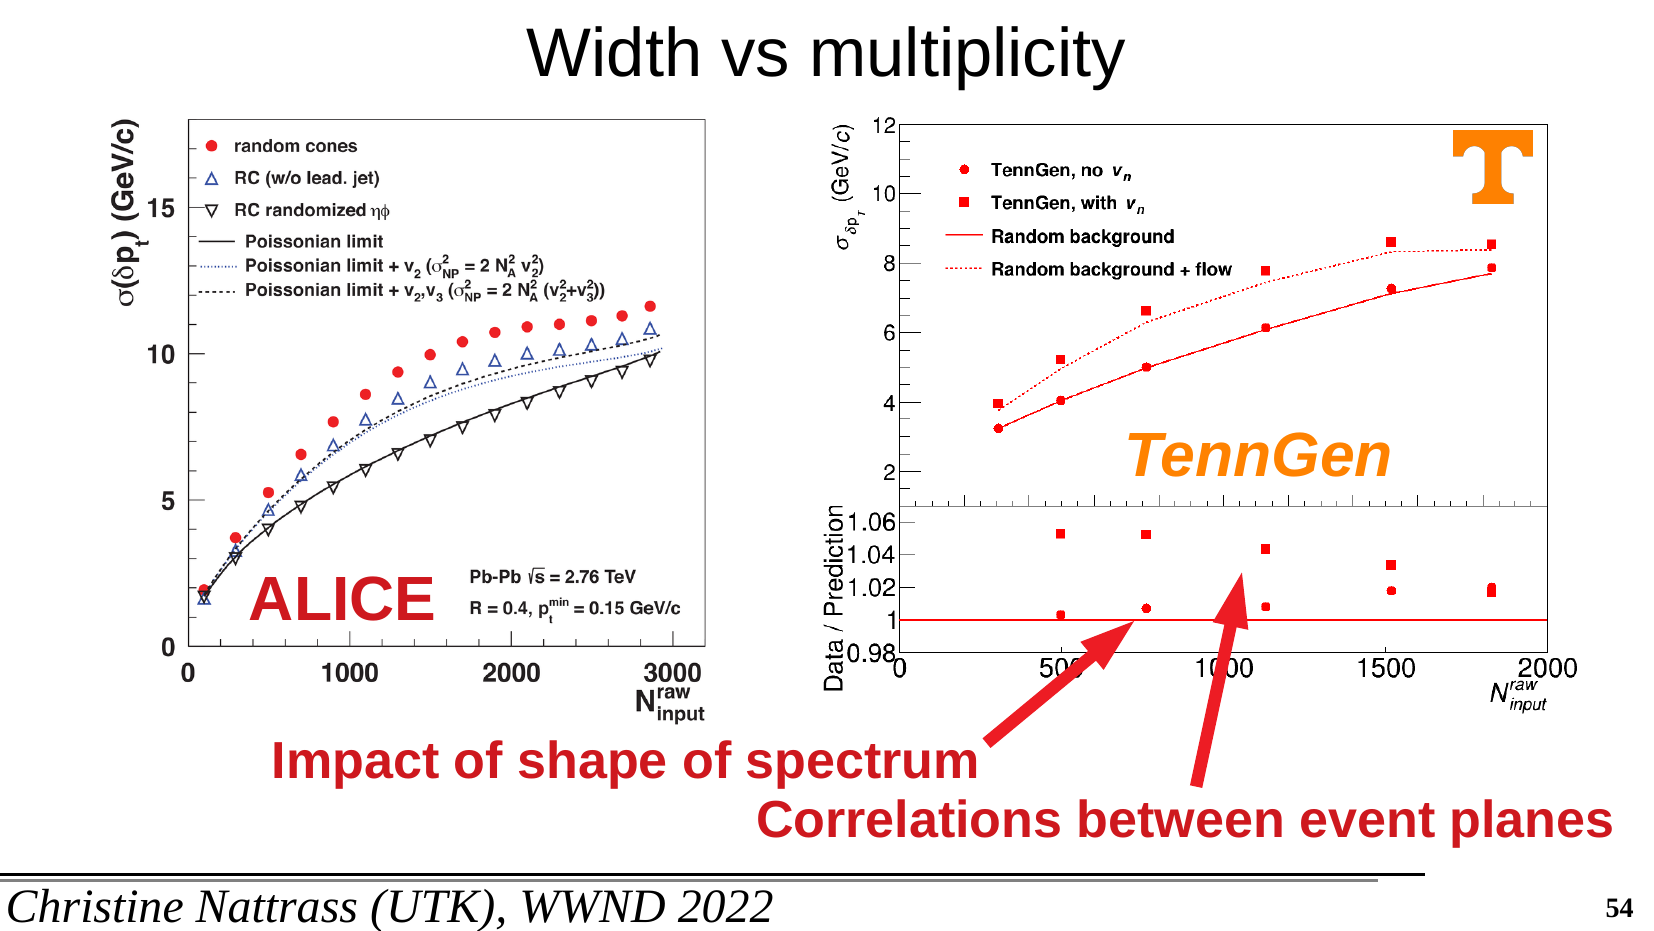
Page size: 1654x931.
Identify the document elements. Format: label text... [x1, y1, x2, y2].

picture [823, 104, 1586, 722]
text_box Correlations between event planes [741, 782, 1631, 856]
title Width vs multiplicity [82, 13, 1571, 91]
text_box TennGen [1110, 412, 1501, 497]
picture [110, 118, 706, 725]
text_box Impact of shape of spectrum [257, 723, 996, 797]
text_box ALICE [234, 556, 475, 641]
